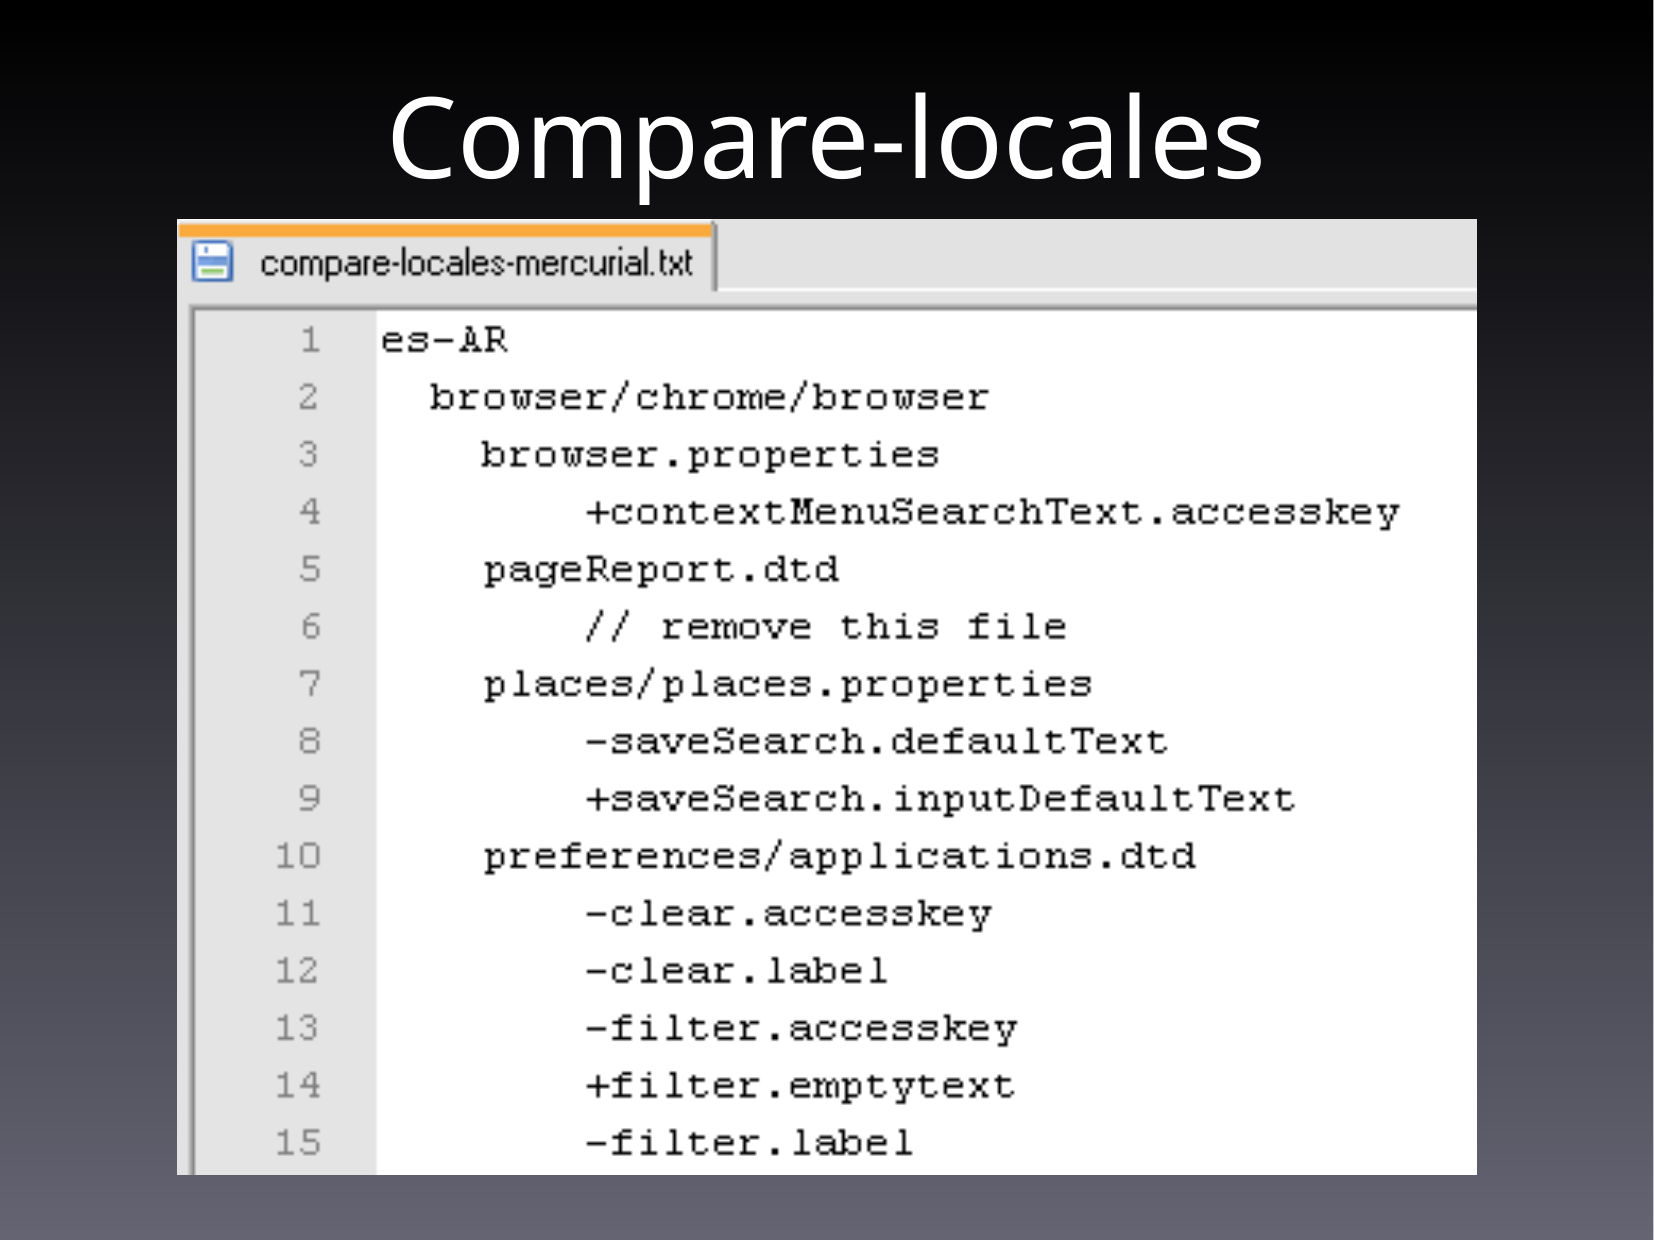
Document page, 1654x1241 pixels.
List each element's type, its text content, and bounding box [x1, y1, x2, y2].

title Compare-locales [82, 31, 1571, 239]
picture [177, 219, 1477, 1175]
